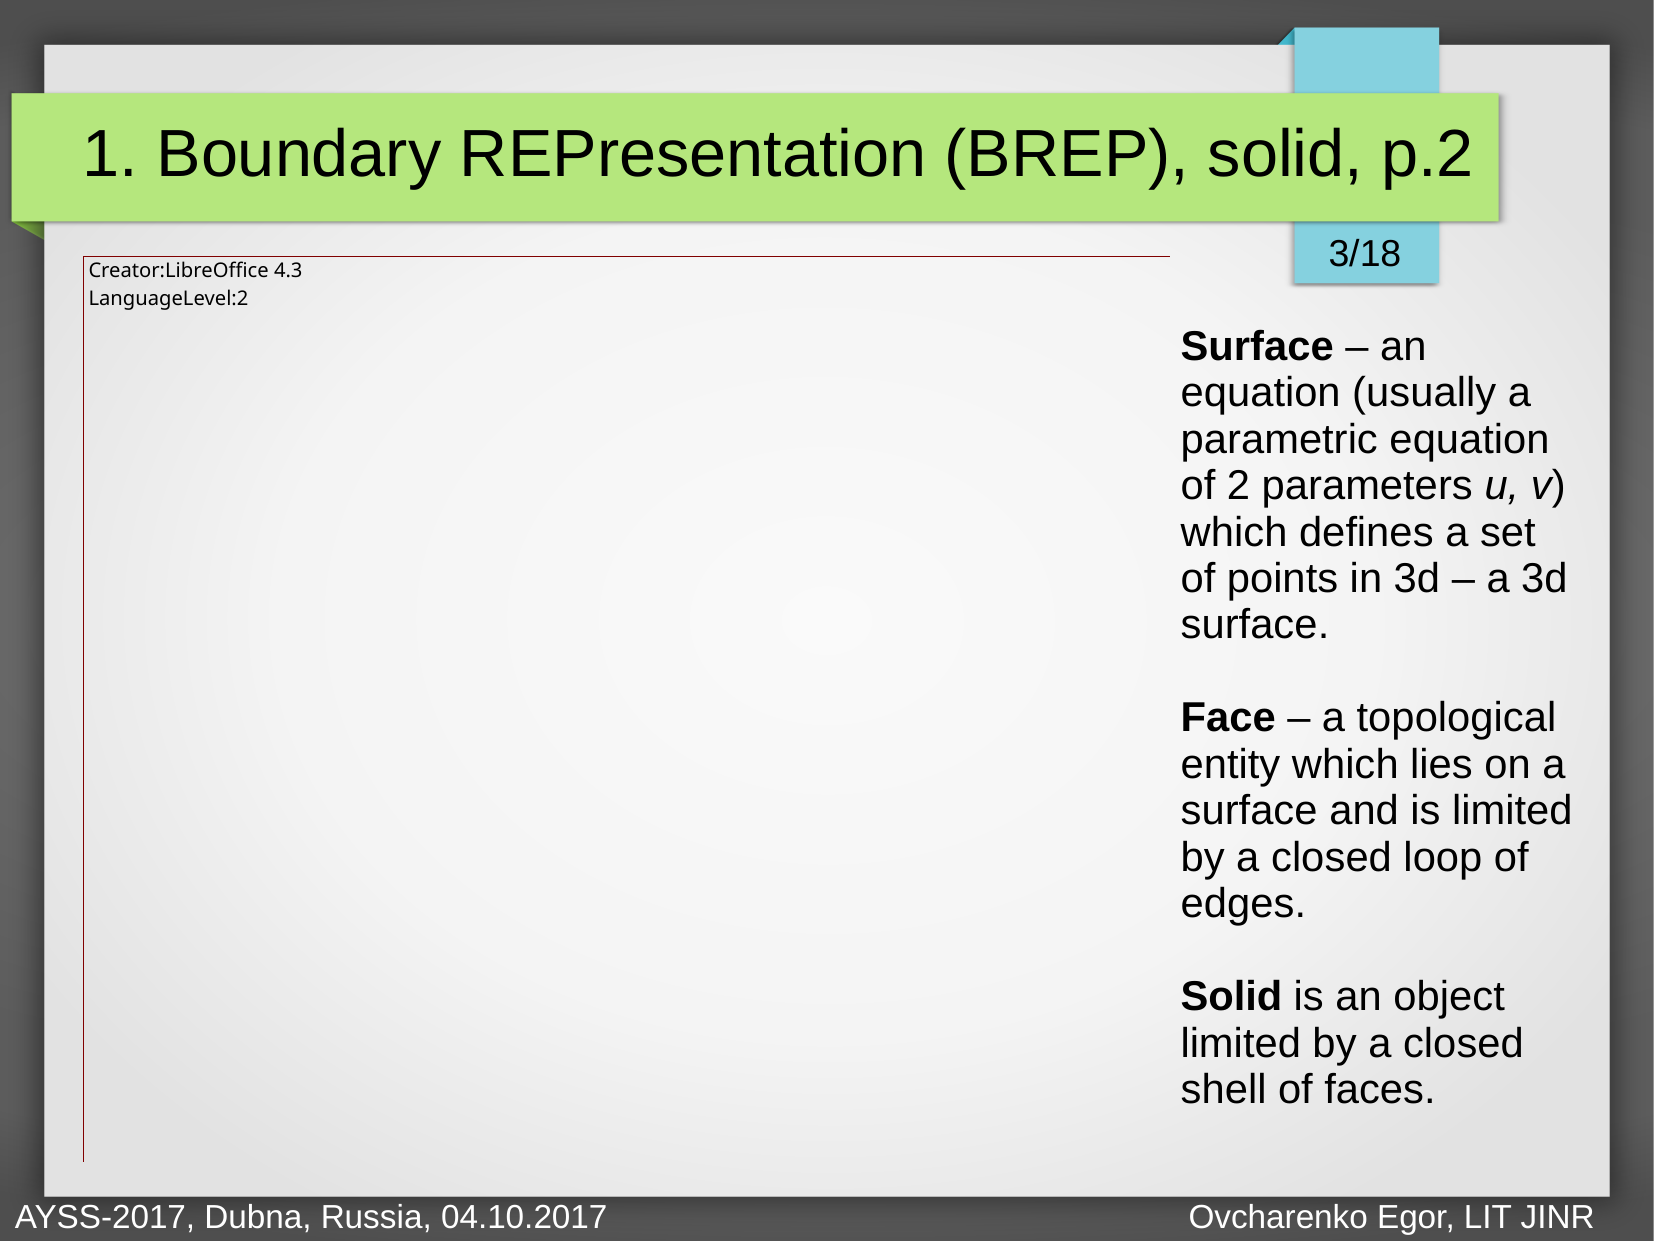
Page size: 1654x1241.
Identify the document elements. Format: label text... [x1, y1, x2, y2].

picture [0, 0, 1654, 1241]
title 1. Boundary REPresentation (BREP), solid, p.2 [82, 94, 1501, 213]
text_box Surface – an equation (usually a parametric equation of 2 parameters u, v) which defines a set of points in 3d – a 3d surface. Face – a topological entity which lies on a surface and is limited by a closed loop of edges. Solid is an object limited by a closed shell of faces. [1095, 315, 1591, 1120]
text_box AYSS-2017, Dubna, Russia, 04.10.2017 Ovcharenko Egor, LIT JINR [0, 1190, 1612, 1241]
text_box 3/18 [1290, 225, 1441, 282]
